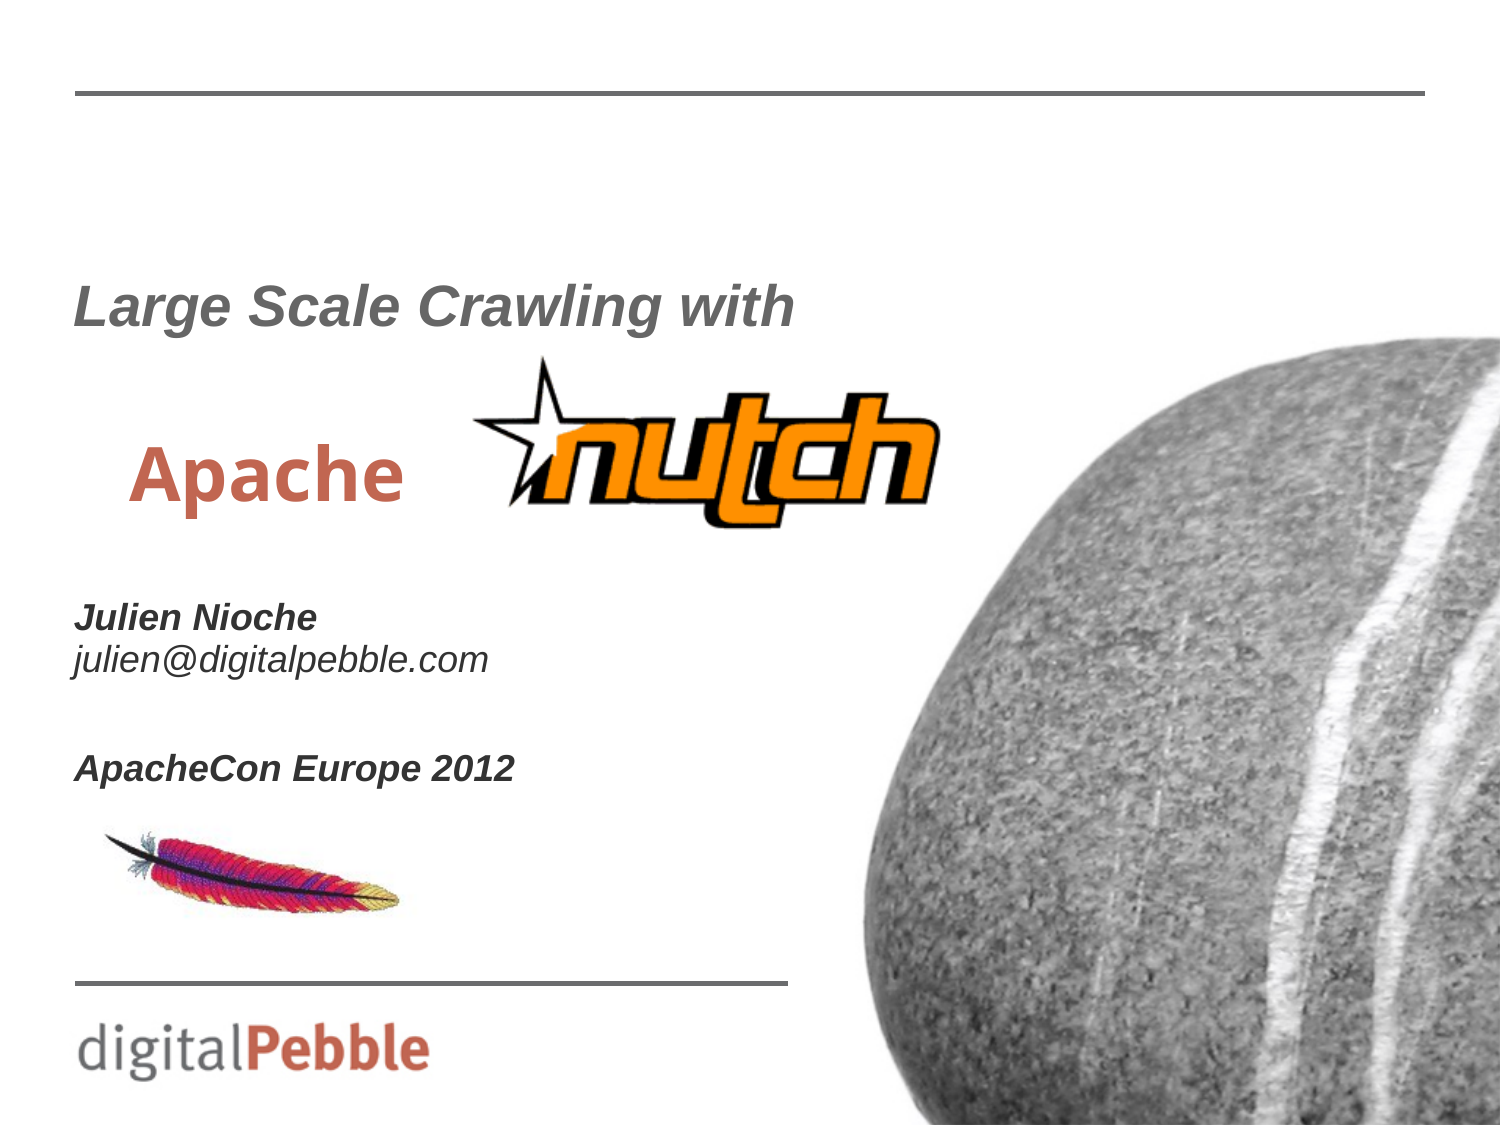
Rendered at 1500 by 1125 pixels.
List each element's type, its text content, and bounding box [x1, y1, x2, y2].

text_box Apache [114, 421, 473, 524]
text_box Julien Nioche julien@digitalpebble.com ApacheCon Europe 2012 [59, 588, 798, 798]
subtitle Large Scale Crawling with [59, 265, 1125, 454]
picture [0, 0, 1500, 1125]
